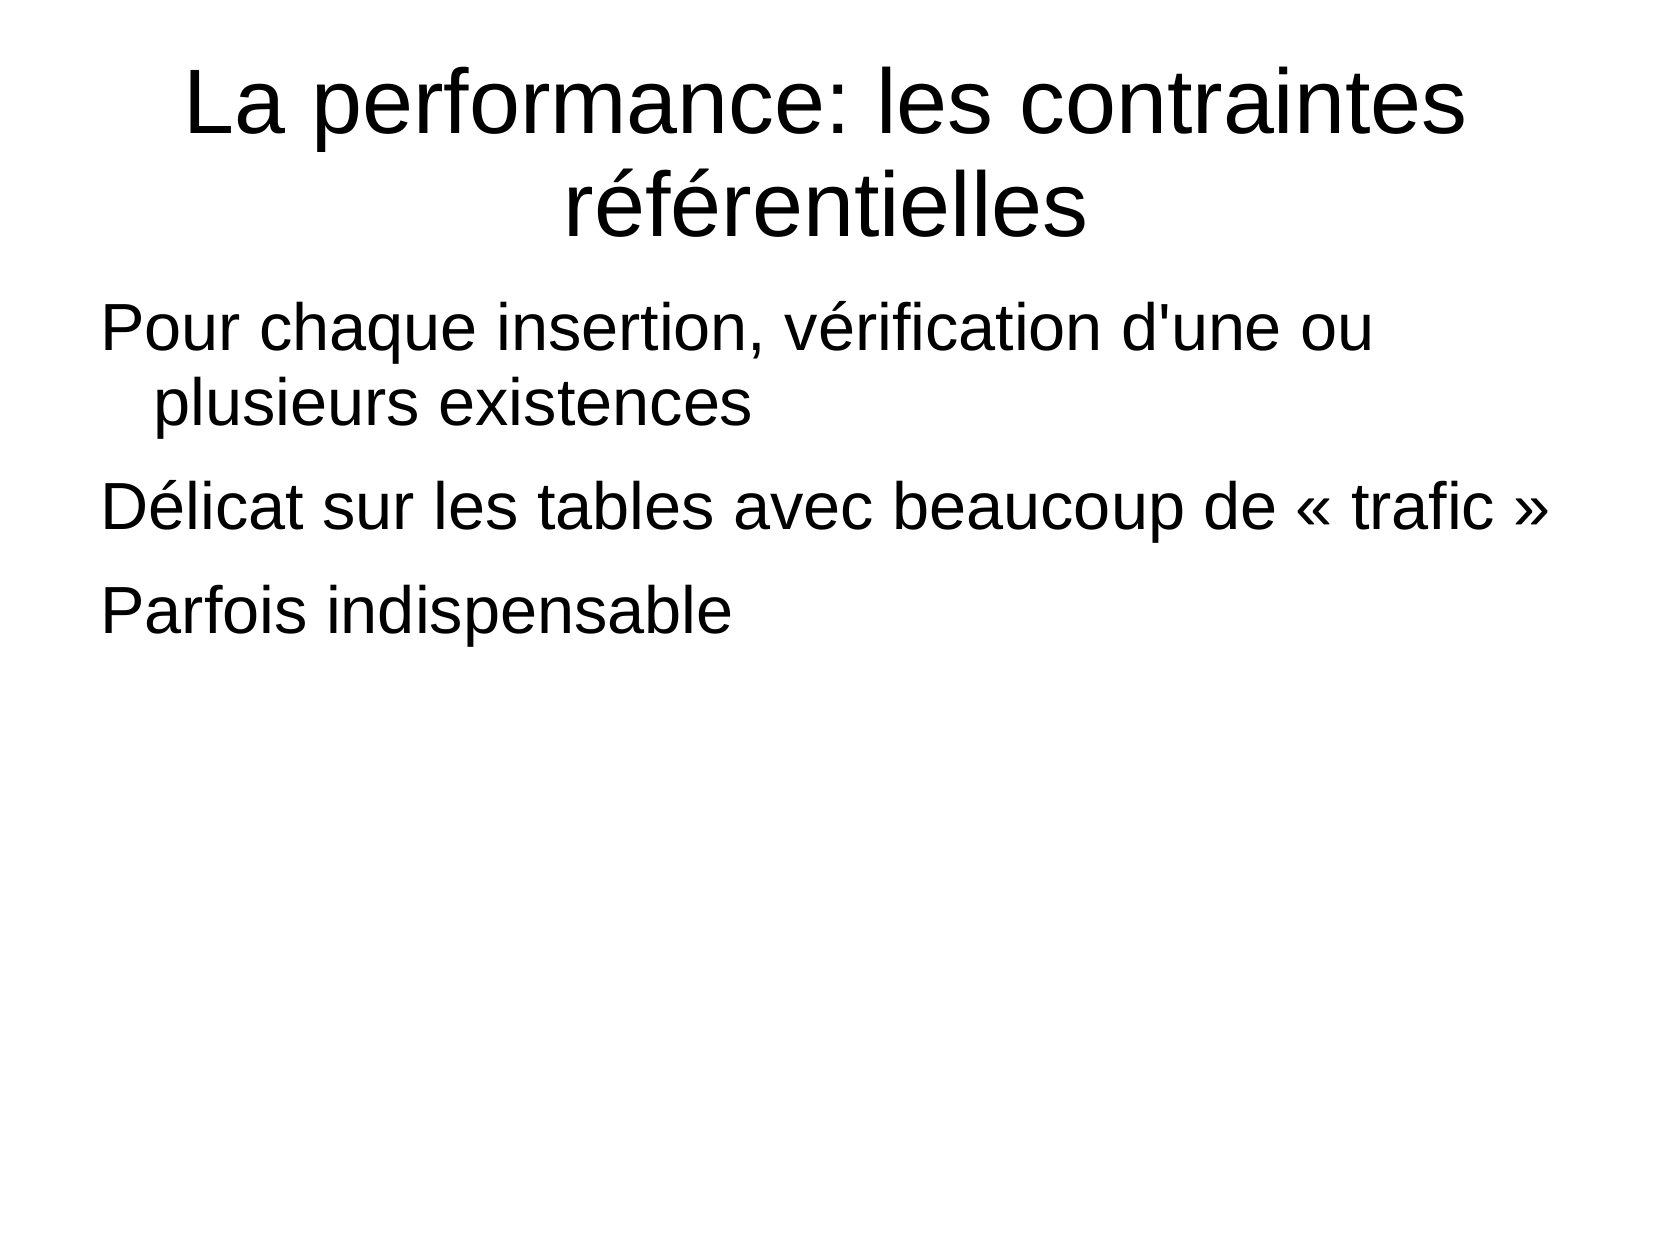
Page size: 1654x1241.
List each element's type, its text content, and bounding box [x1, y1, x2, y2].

list Pour chaque insertion, vérification d'une ou plusieurs existences Délicat sur les tables avec beaucoup de « trafic » Parfois indispensable [82, 290, 1571, 1094]
title La performance: les contraintes référentielles [82, 39, 1571, 267]
